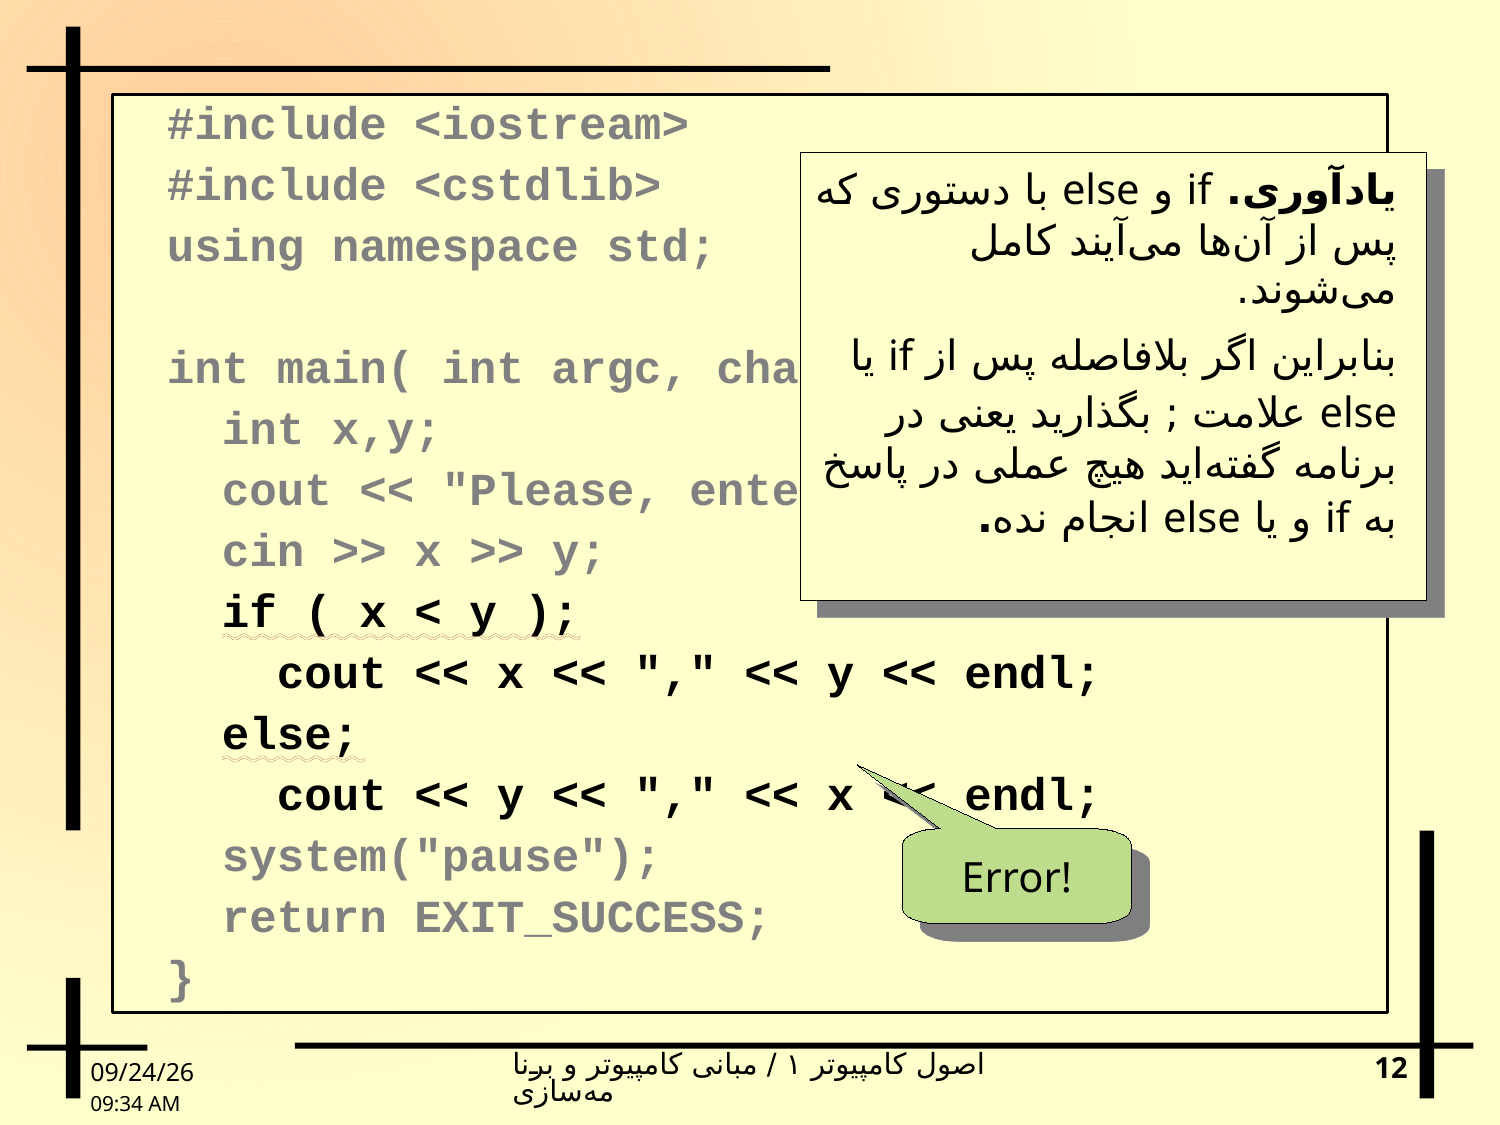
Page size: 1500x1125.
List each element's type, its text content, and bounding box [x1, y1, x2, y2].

text_box یادآوری. if و else با دستوری که پس از آن‌ها می‌آیند کامل می‌شوند. بنابراین اگر بلافاصله پس از if یا else علامت ; بگذارید یعنی در برنامه گفته‌اید هیچ عملی در پاسخ به if و یا else انجام نده. [800, 152, 1427, 601]
text_box Error! [857, 764, 1132, 924]
list #include <iostream> #include <cstdlib> using namespace std; int main( int argc, char *argv[]){ int x,y; cout << "Please, enter two numbers:"; cin >> x >> y; if ( x < y ); cout << x << "," << y << endl; else; cout << y << "," << x << endl; system("pause"); return EXIT_SUCCESS; } [112, 94, 1388, 1013]
